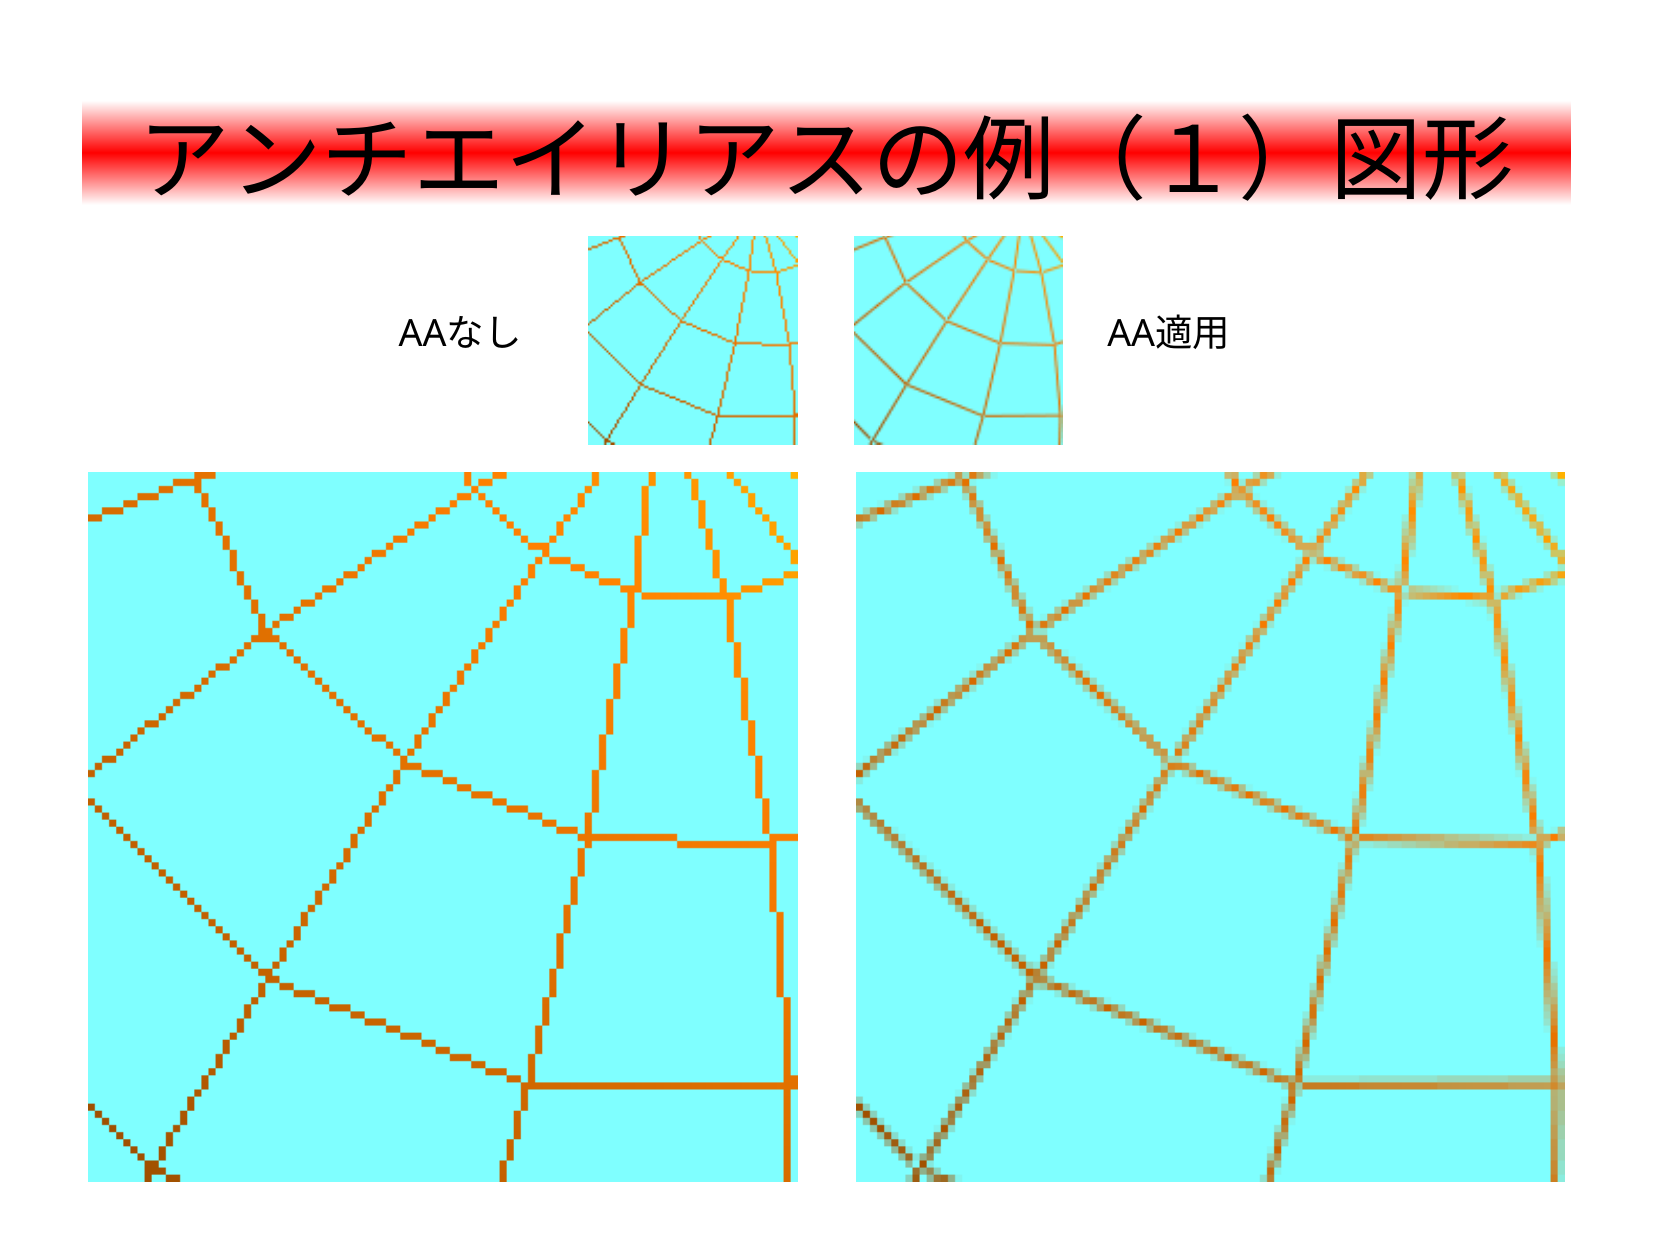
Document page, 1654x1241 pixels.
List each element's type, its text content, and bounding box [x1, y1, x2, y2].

title アンチエイリアスの例（１）図形 [82, 49, 1571, 257]
text_box AAなし [383, 295, 562, 358]
picture [588, 236, 798, 445]
text_box AA適用 [1092, 295, 1270, 358]
picture [856, 472, 1565, 1182]
picture [854, 236, 1063, 445]
picture [88, 472, 798, 1182]
